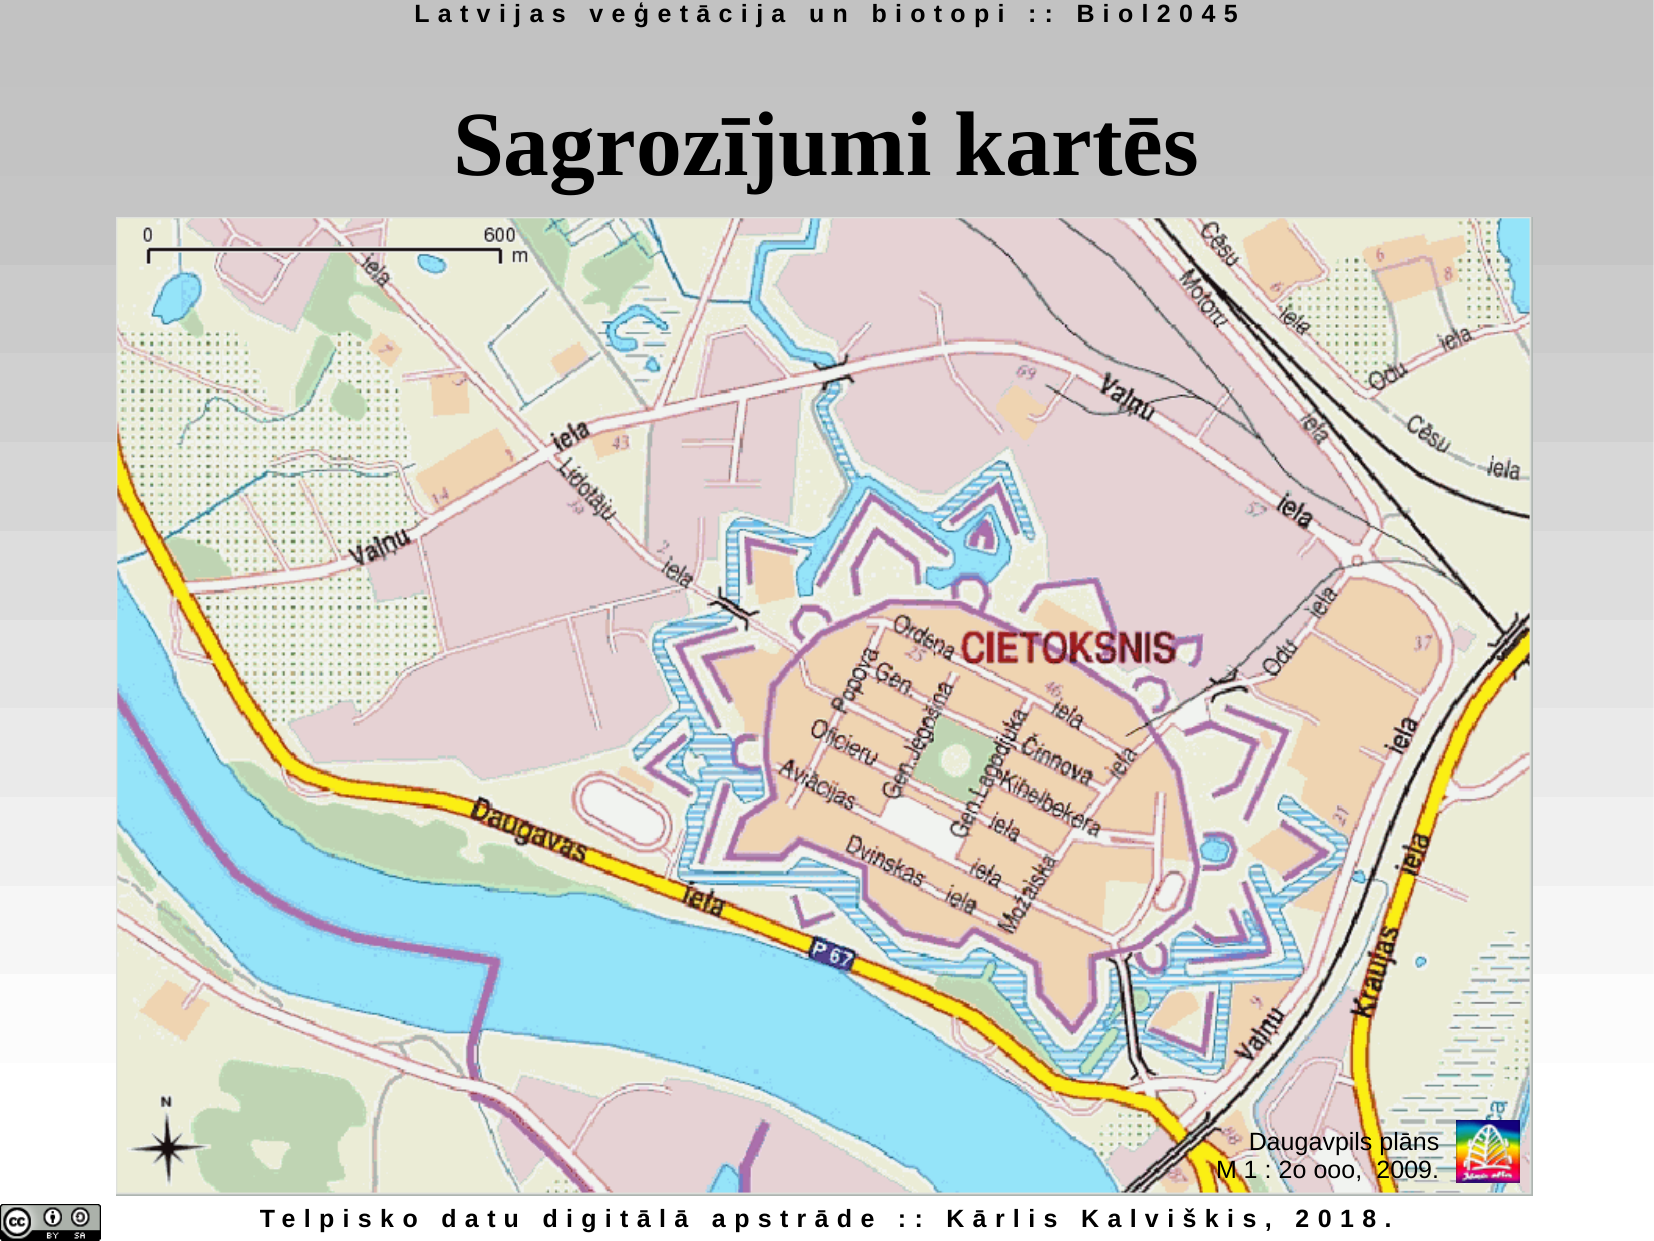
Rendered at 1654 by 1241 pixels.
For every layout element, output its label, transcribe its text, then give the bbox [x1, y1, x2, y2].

picture [0, 217, 1654, 1241]
text_box Daugavpils plāns M 1 : 2o ooo, 2009. [1215, 1127, 1440, 1184]
title Sagrozījumi kartēs [0, 1, 1654, 287]
